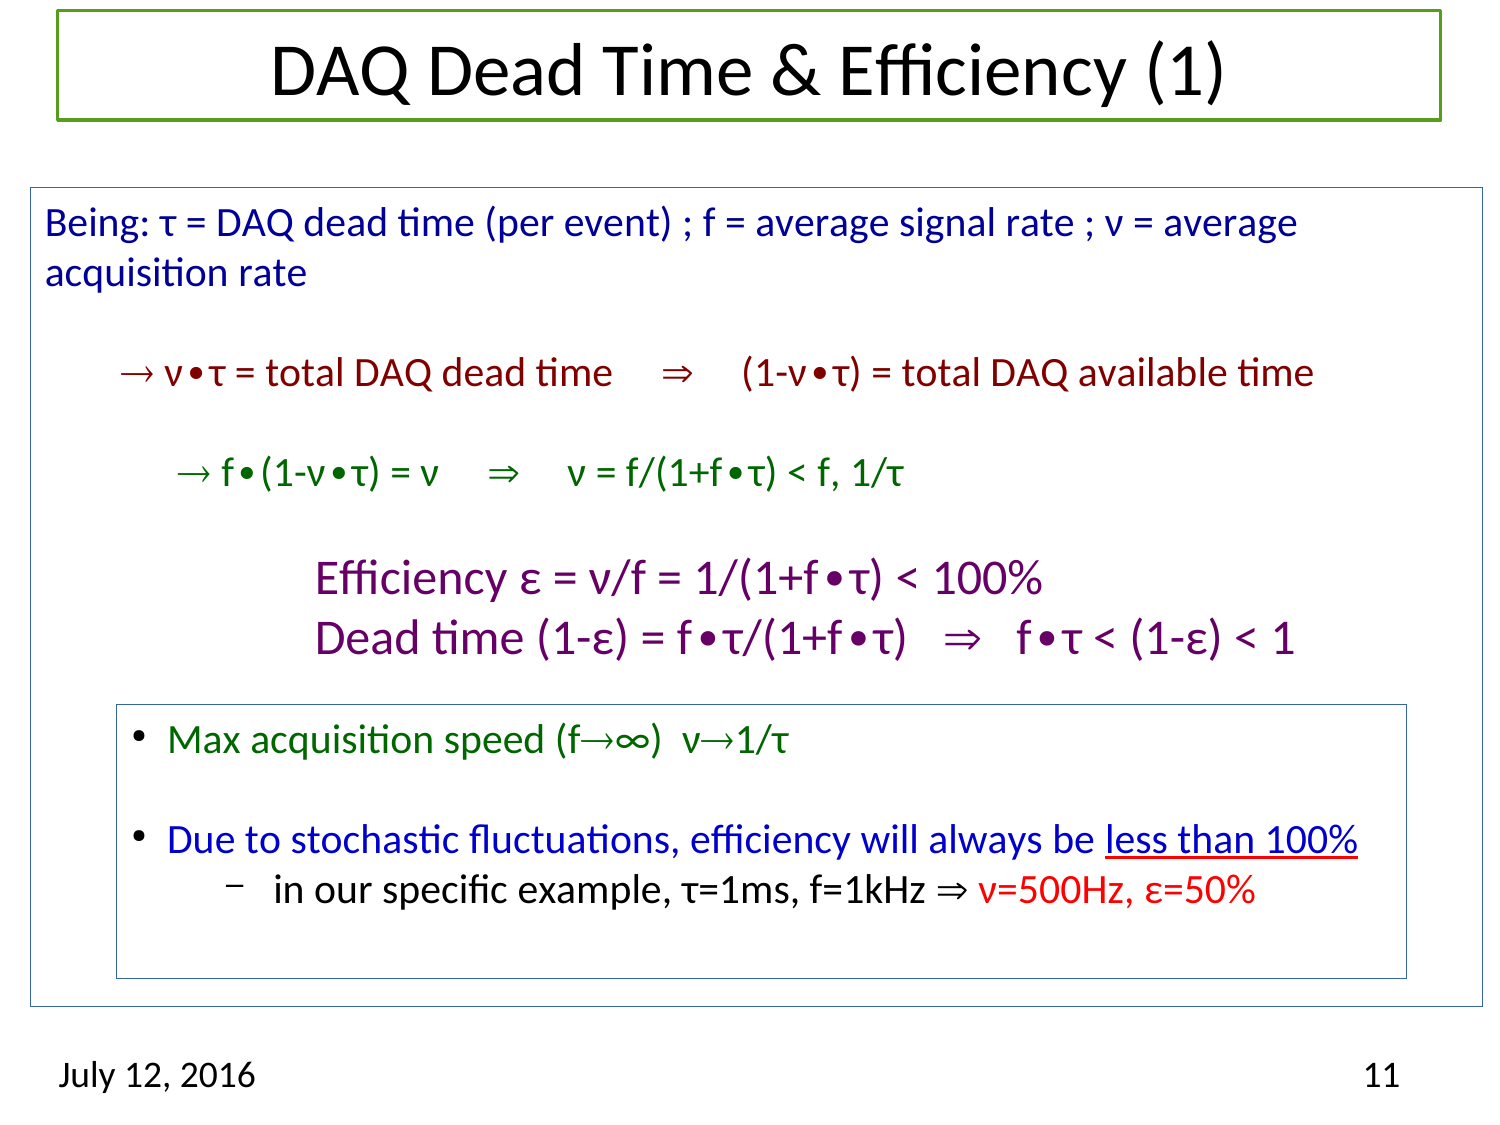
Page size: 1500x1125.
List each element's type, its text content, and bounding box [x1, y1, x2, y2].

title DAQ Dead Time & Efficiency (1) [57, 10, 1441, 121]
text_box Max acquisition speed (f∞) ν1/τ Due to stochastic fluctuations, efficiency will always be less than 100% in our specific example, τ=1ms, f=1kHz ⇒ ν=500Hz, ε=50% [116, 704, 1407, 979]
text_box Being: τ = DAQ dead time (per event) ; f = average signal rate ; ν = average acquisition rate  ν∙τ = total DAQ dead time ⇒ (1-ν∙τ) = total DAQ available time  f∙(1-ν∙τ) = ν ⇒ ν = f/(1+f∙τ) < f, 1/τ Efficiency ε = ν/f = 1/(1+f∙τ) < 100% Dead time (1-ε) = f∙τ/(1+f∙τ) ⇒ f∙τ < (1-ε) < 1 [30, 187, 1483, 1007]
